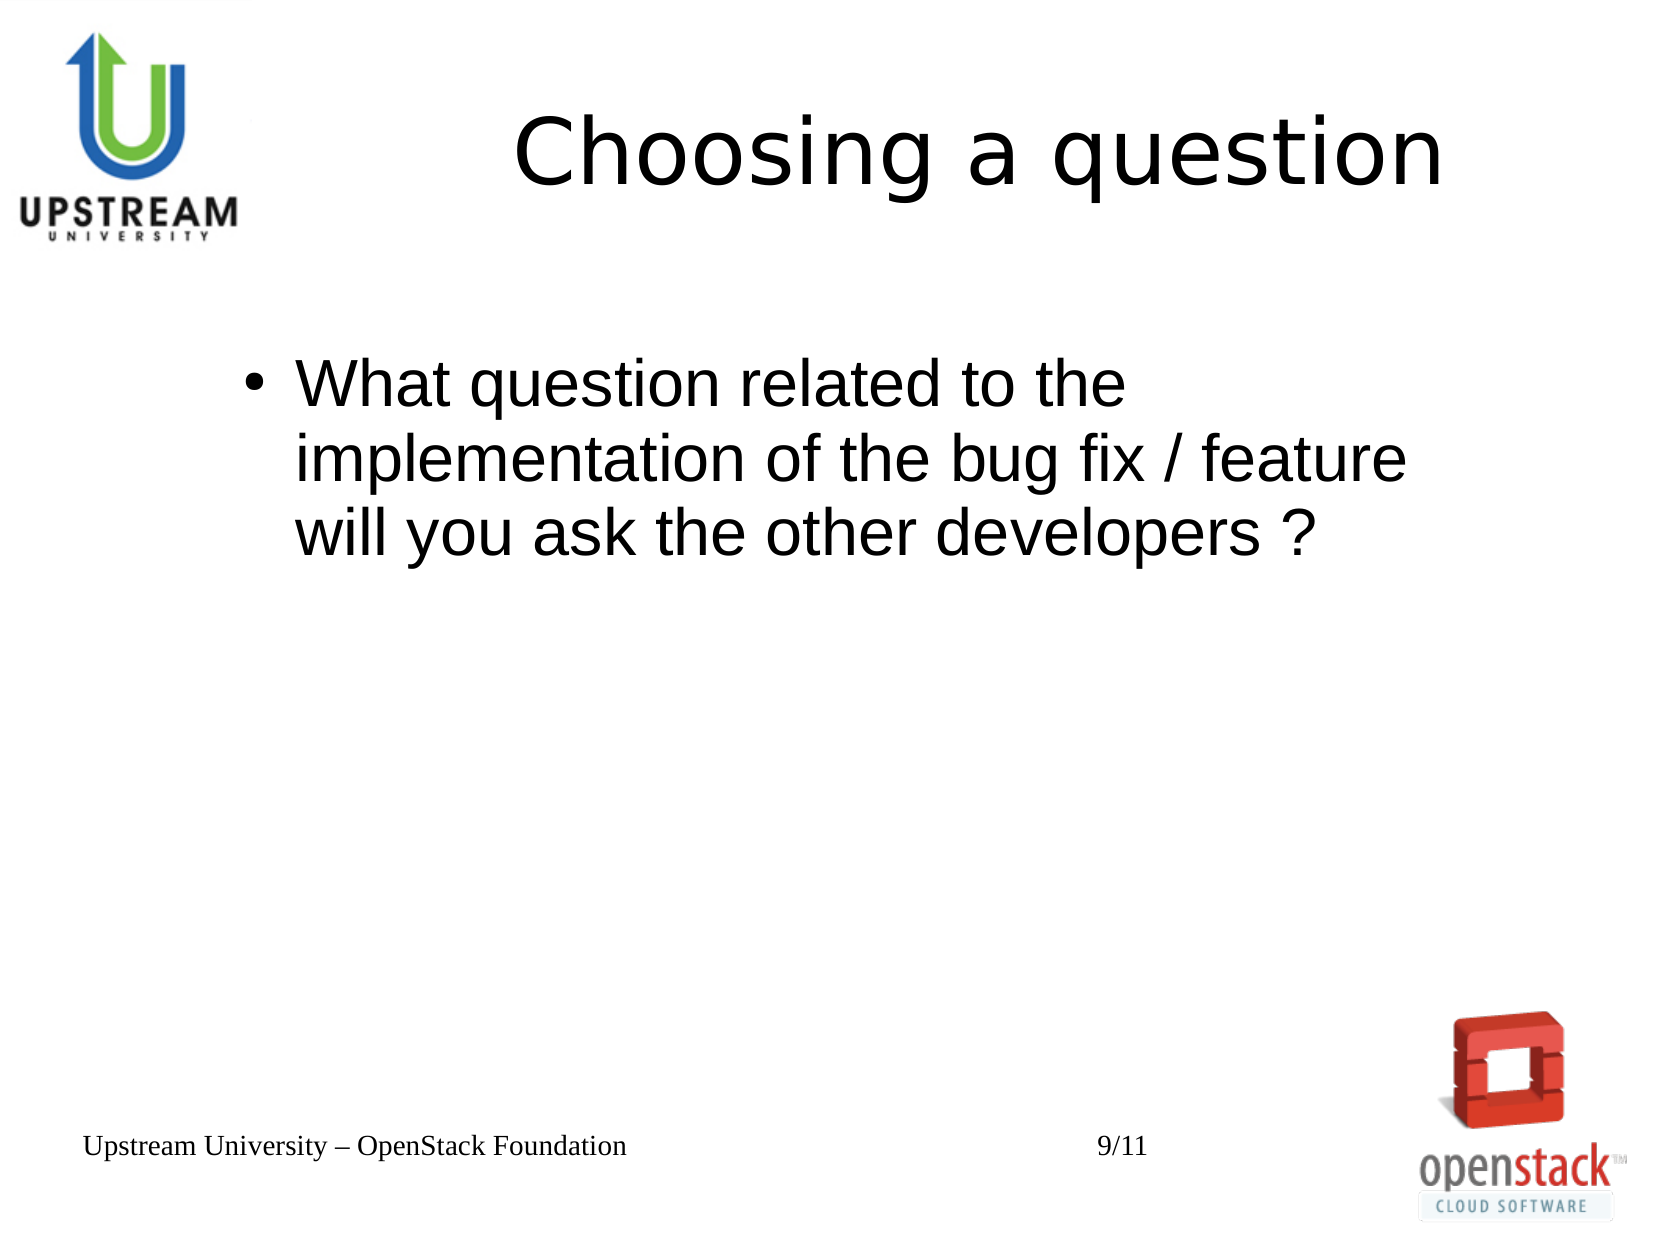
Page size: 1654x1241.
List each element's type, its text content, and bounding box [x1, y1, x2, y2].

title Choosing a question [390, 49, 1571, 257]
picture [1385, 983, 1654, 1241]
list What question related to the implementation of the bug fix / feature will you ask the other developers ? [225, 345, 1471, 1066]
picture [0, 0, 252, 269]
